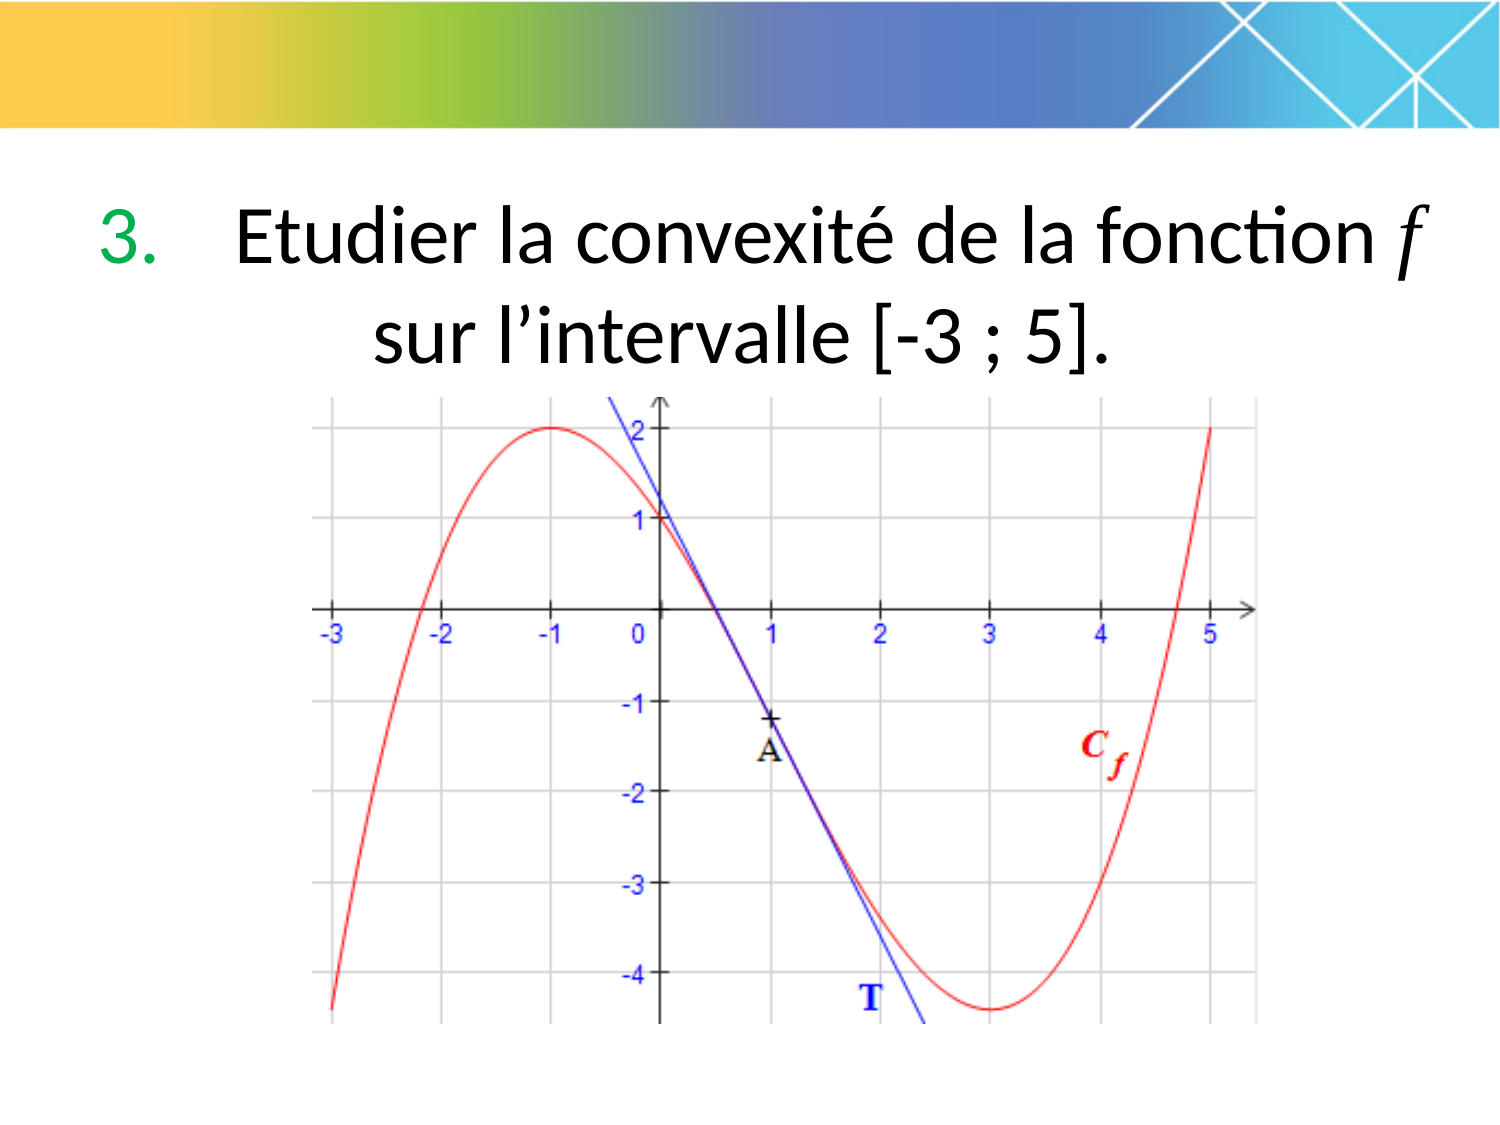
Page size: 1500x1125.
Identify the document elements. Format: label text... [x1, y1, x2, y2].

title Etudier la convexité de la fonction f sur l’intervalle [-3 ; 5]. [82, 164, 1500, 398]
picture [312, 397, 1260, 1024]
